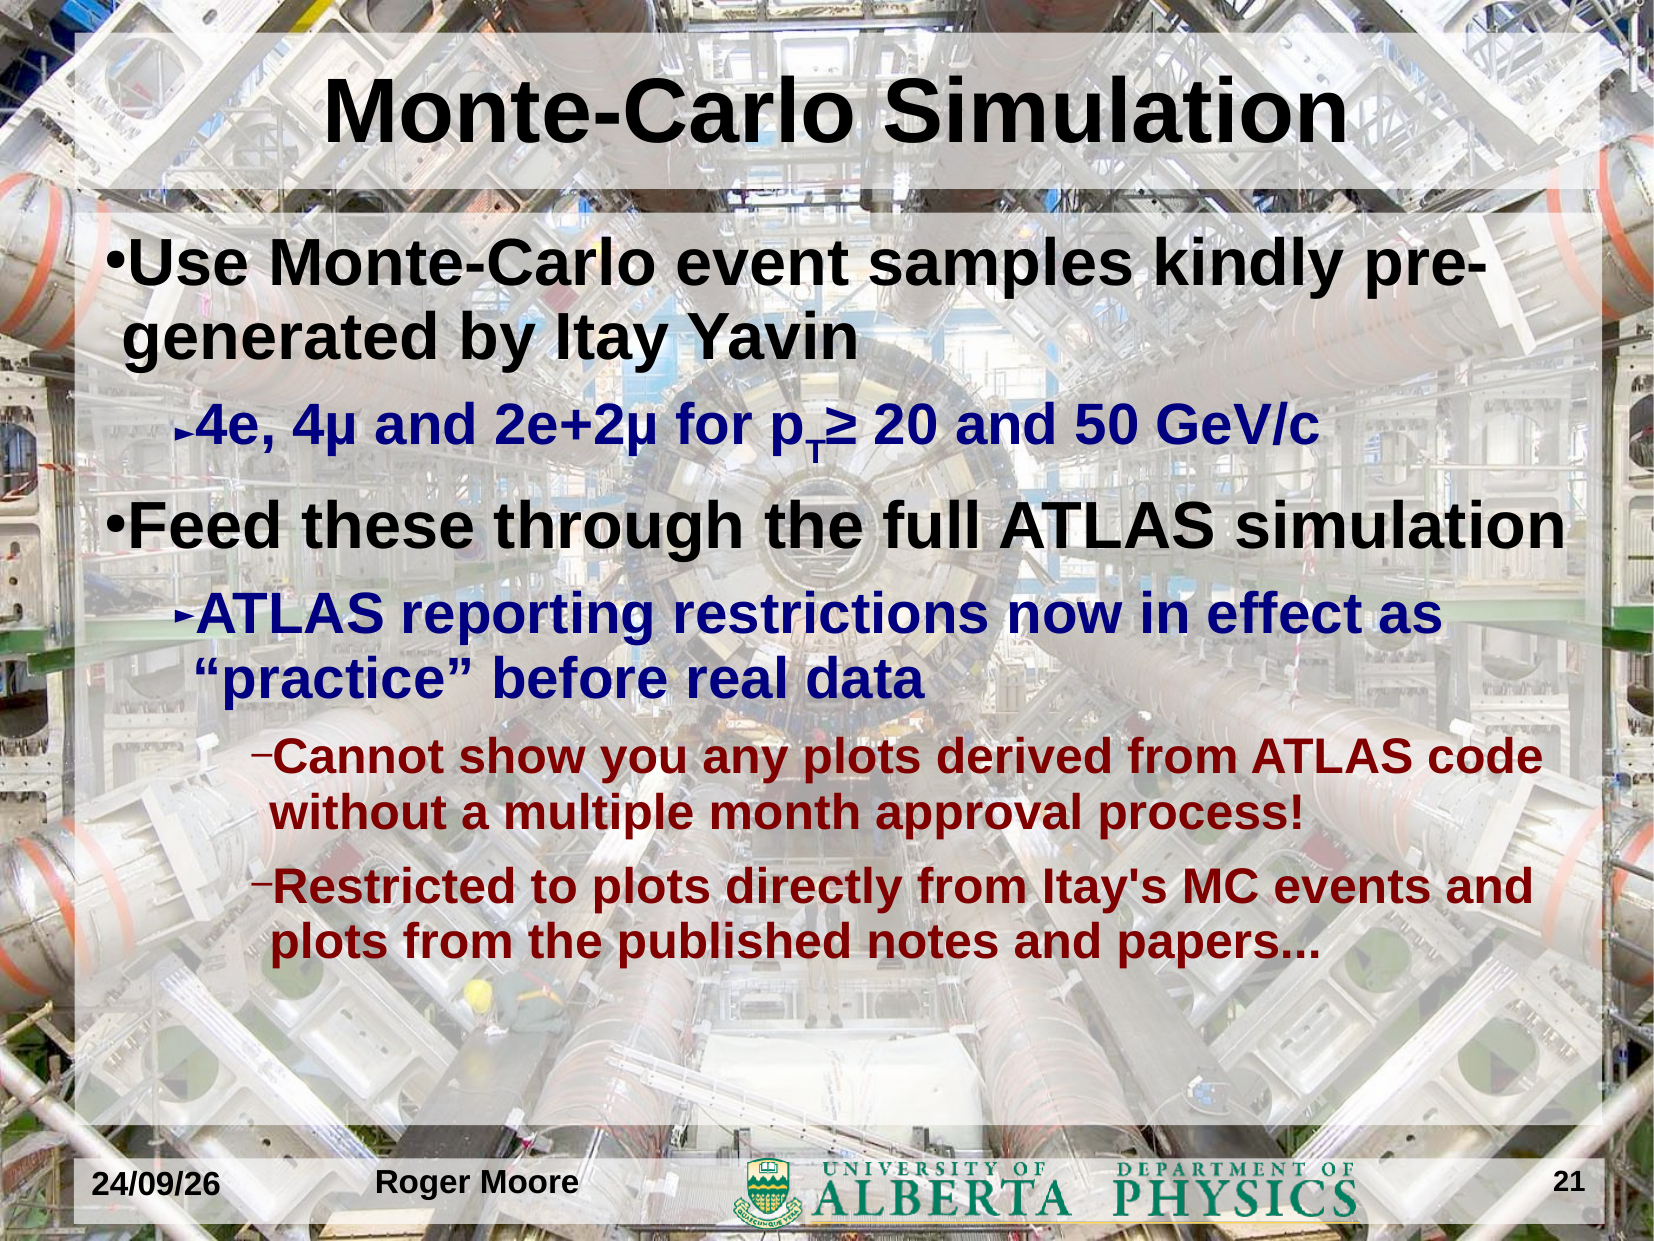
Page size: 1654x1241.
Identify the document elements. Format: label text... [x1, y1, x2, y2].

title Monte-Carlo Simulation [74, 32, 1600, 189]
picture [0, 0, 1654, 1241]
list Use Monte-Carlo event samples kindly pre-generated by Itay Yavin 4e, 4µ and 2e+2µ for pT≥ 20 and 50 GeV/c Feed these through the full ATLAS simulation ATLAS reporting restrictions now in effect as “practice” before real data Cannot show you any plots derived from ATLAS code without a multiple month approval process! Restricted to plots directly from Itay's MC events and plots from the published notes and papers... [74, 212, 1603, 1126]
